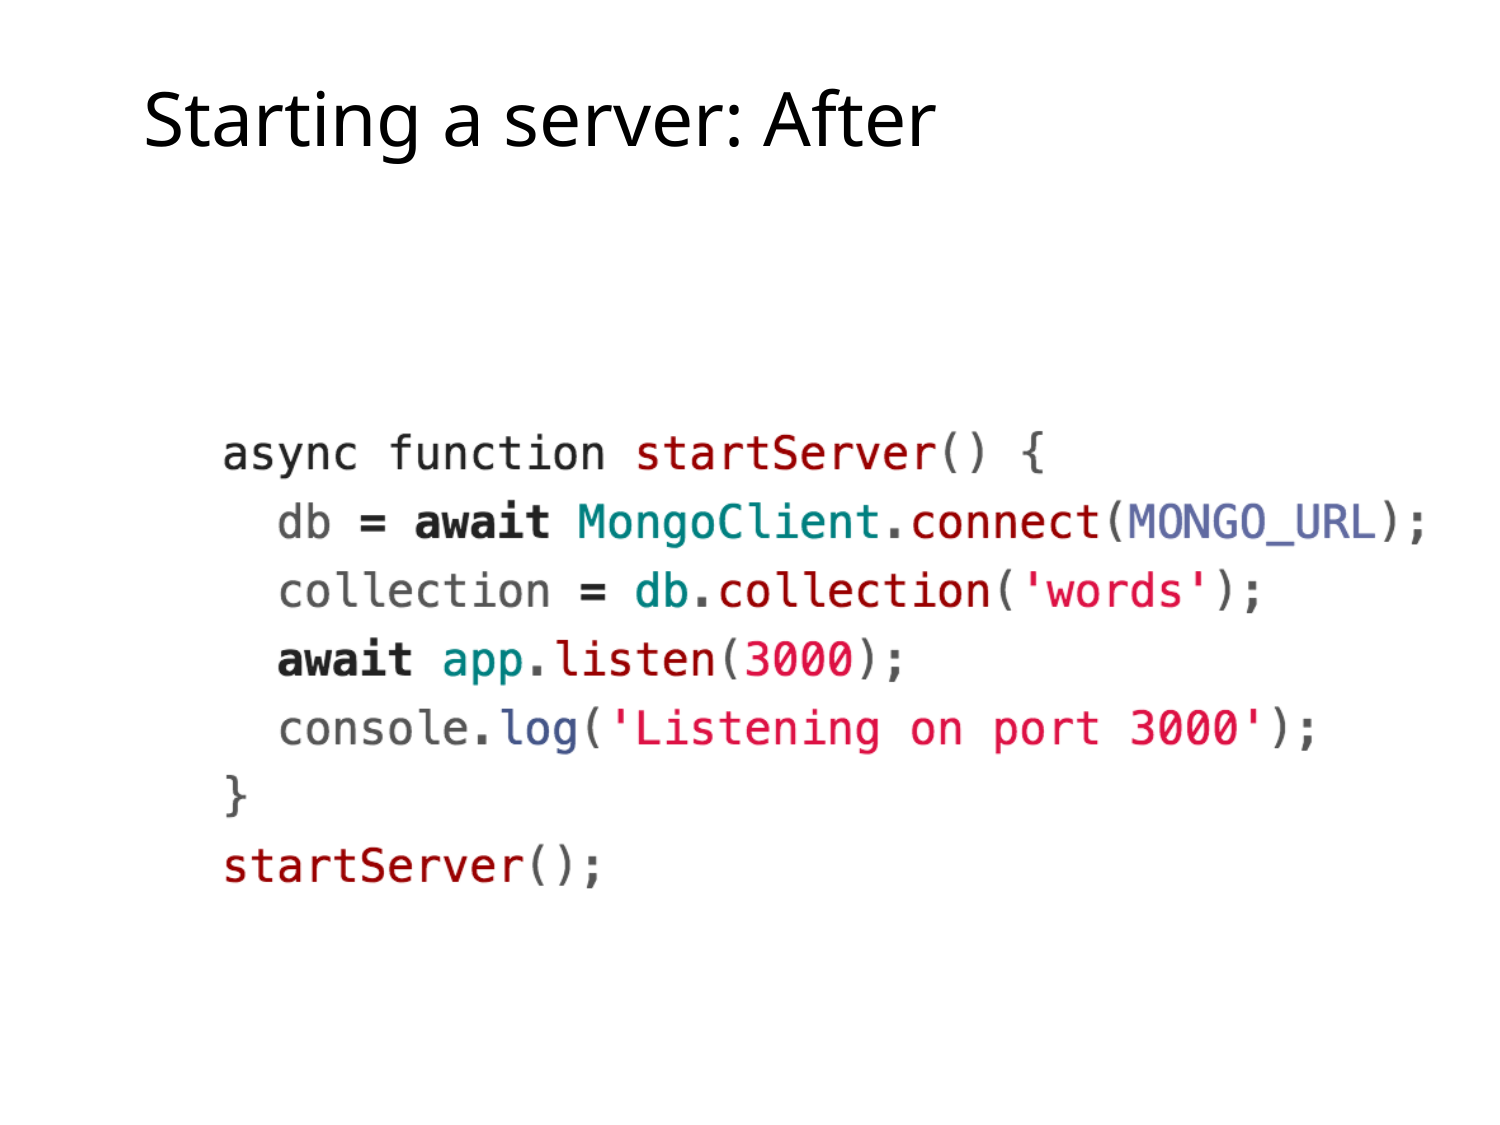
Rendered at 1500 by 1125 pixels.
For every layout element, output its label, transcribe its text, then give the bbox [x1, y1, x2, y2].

picture [200, 421, 1459, 933]
title Starting a server: After [128, 56, 1372, 183]
